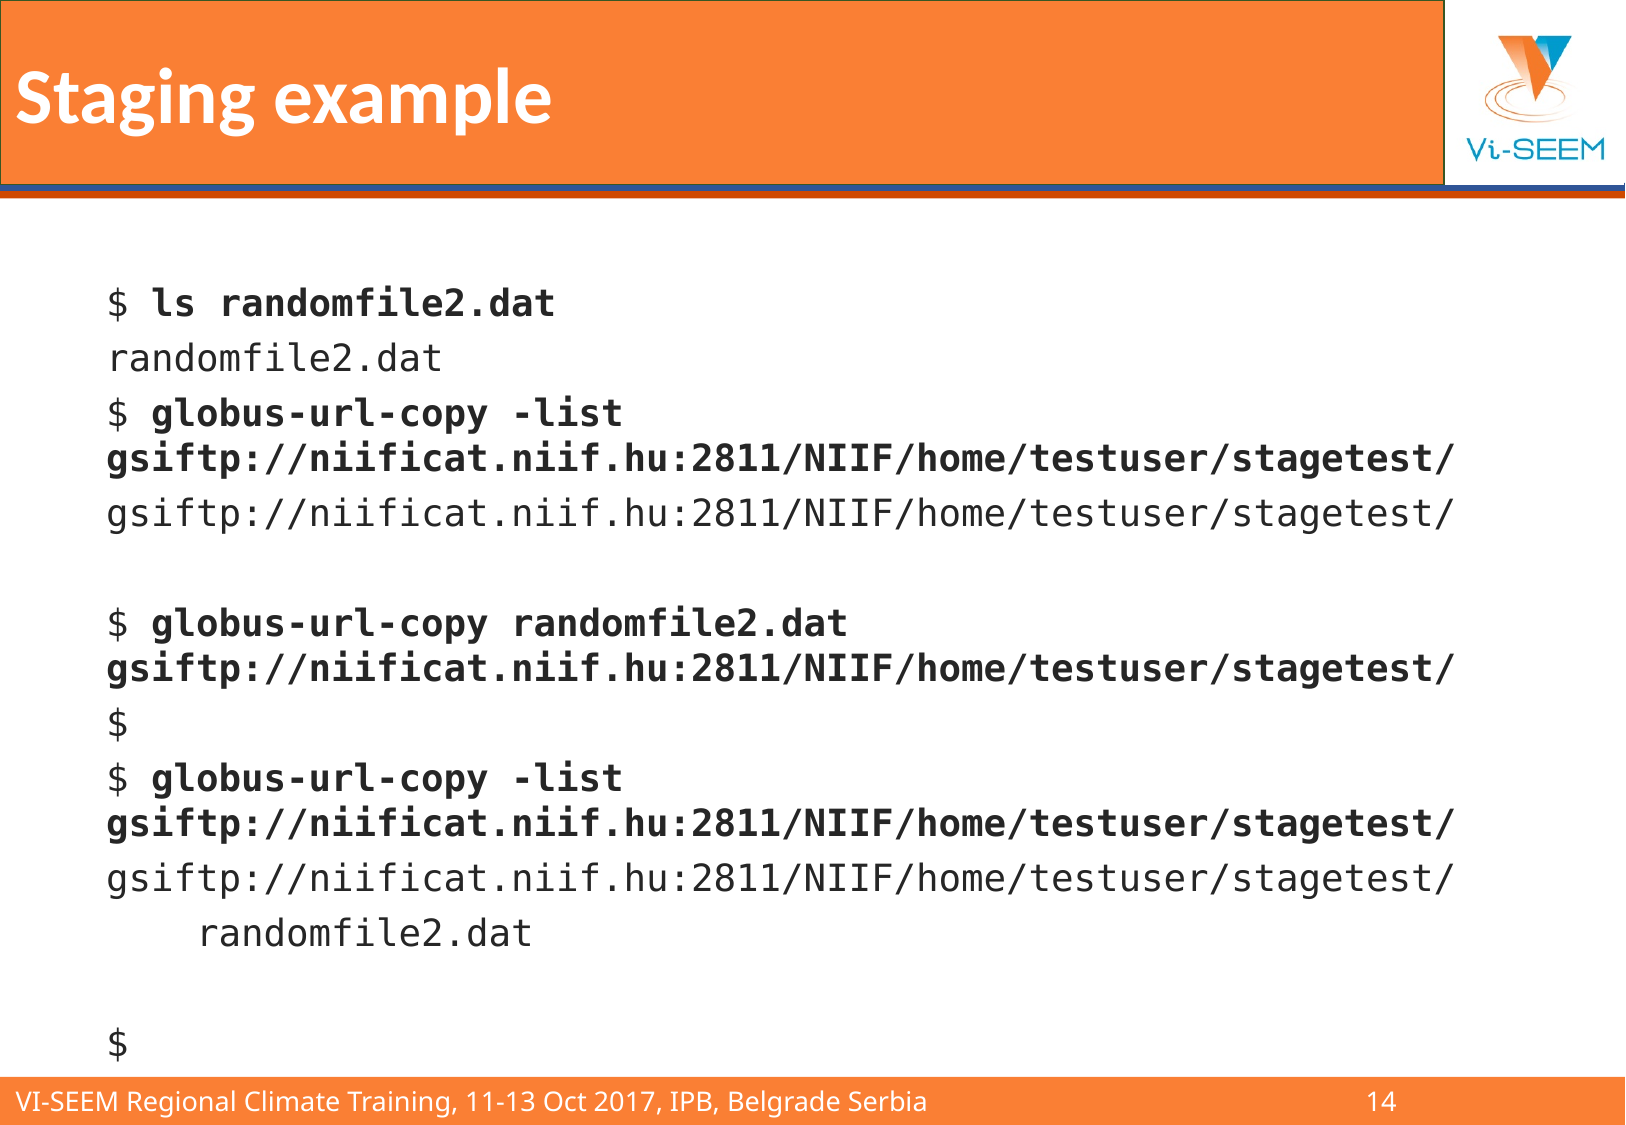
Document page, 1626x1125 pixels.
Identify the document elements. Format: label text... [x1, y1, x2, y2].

title Staging example [0, 0, 1445, 185]
footer VI-SEEM Regional Climate Training, 11-13 Oct 2017, IPB, Belgrade Serbia <number> [0, 1076, 1625, 1125]
list $ ls randomfile2.dat randomfile2.dat $ globus-url-copy -list gsiftp://niificat.niif.hu:2811/NIIF/home/testuser/stagetest/ gsiftp://niificat.niif.hu:2811/NIIF/home/testuser/stagetest/ $ globus-url-copy randomfile2.dat gsiftp://niificat.niif.hu:2811/NIIF/home/testuser/stagetest/ $ $ globus-url-copy -list gsiftp://niificat.niif.hu:2811/NIIF/home/testuser/stagetest/ gsiftp://niificat.niif.hu:2811/NIIF/home/testuser/stagetest/ randomfile2.dat $ [31, 271, 1593, 1076]
picture [1445, 0, 1624, 185]
